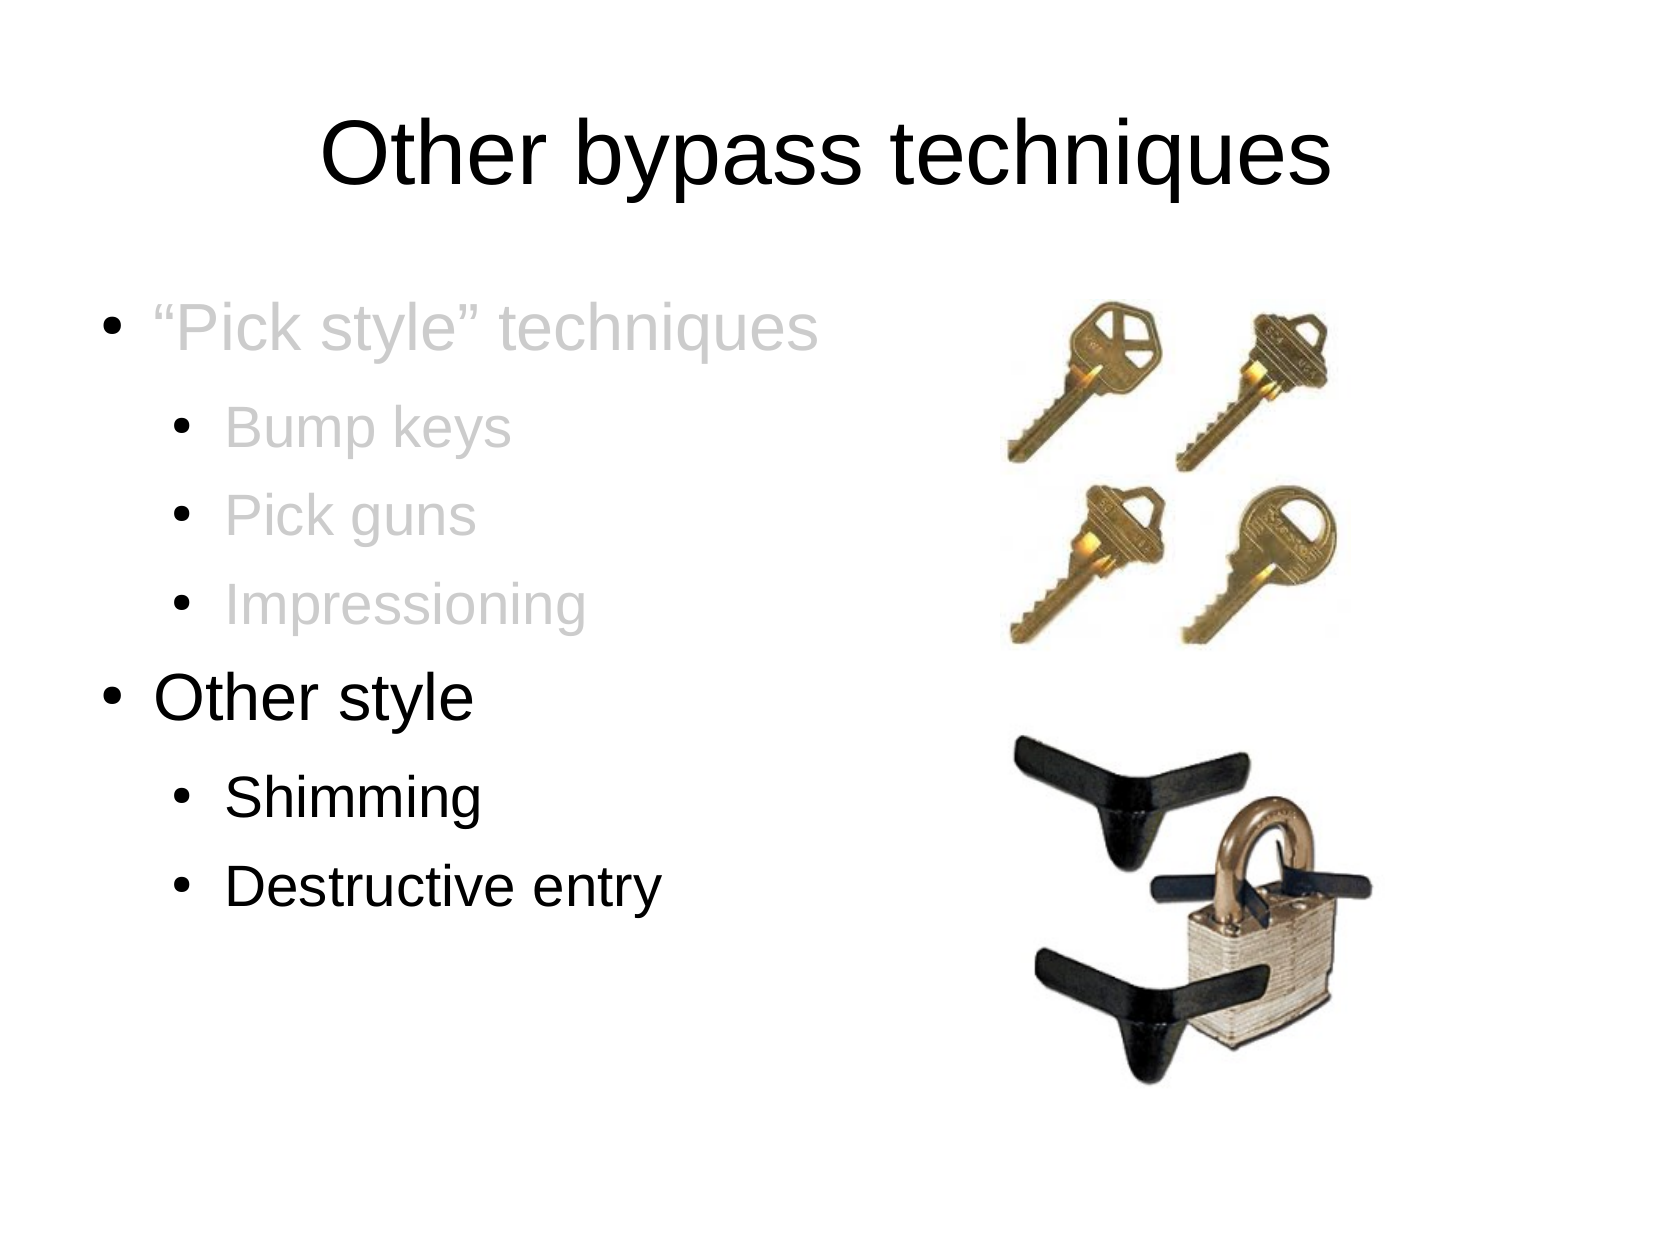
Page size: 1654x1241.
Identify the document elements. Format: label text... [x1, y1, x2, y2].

picture [996, 712, 1388, 1104]
title Other bypass techniques [82, 56, 1571, 250]
list “Pick style” techniques Bump keys Pick guns Impressioning Other style Shimming Destructive entry [82, 290, 1571, 1109]
picture [1000, 299, 1351, 652]
